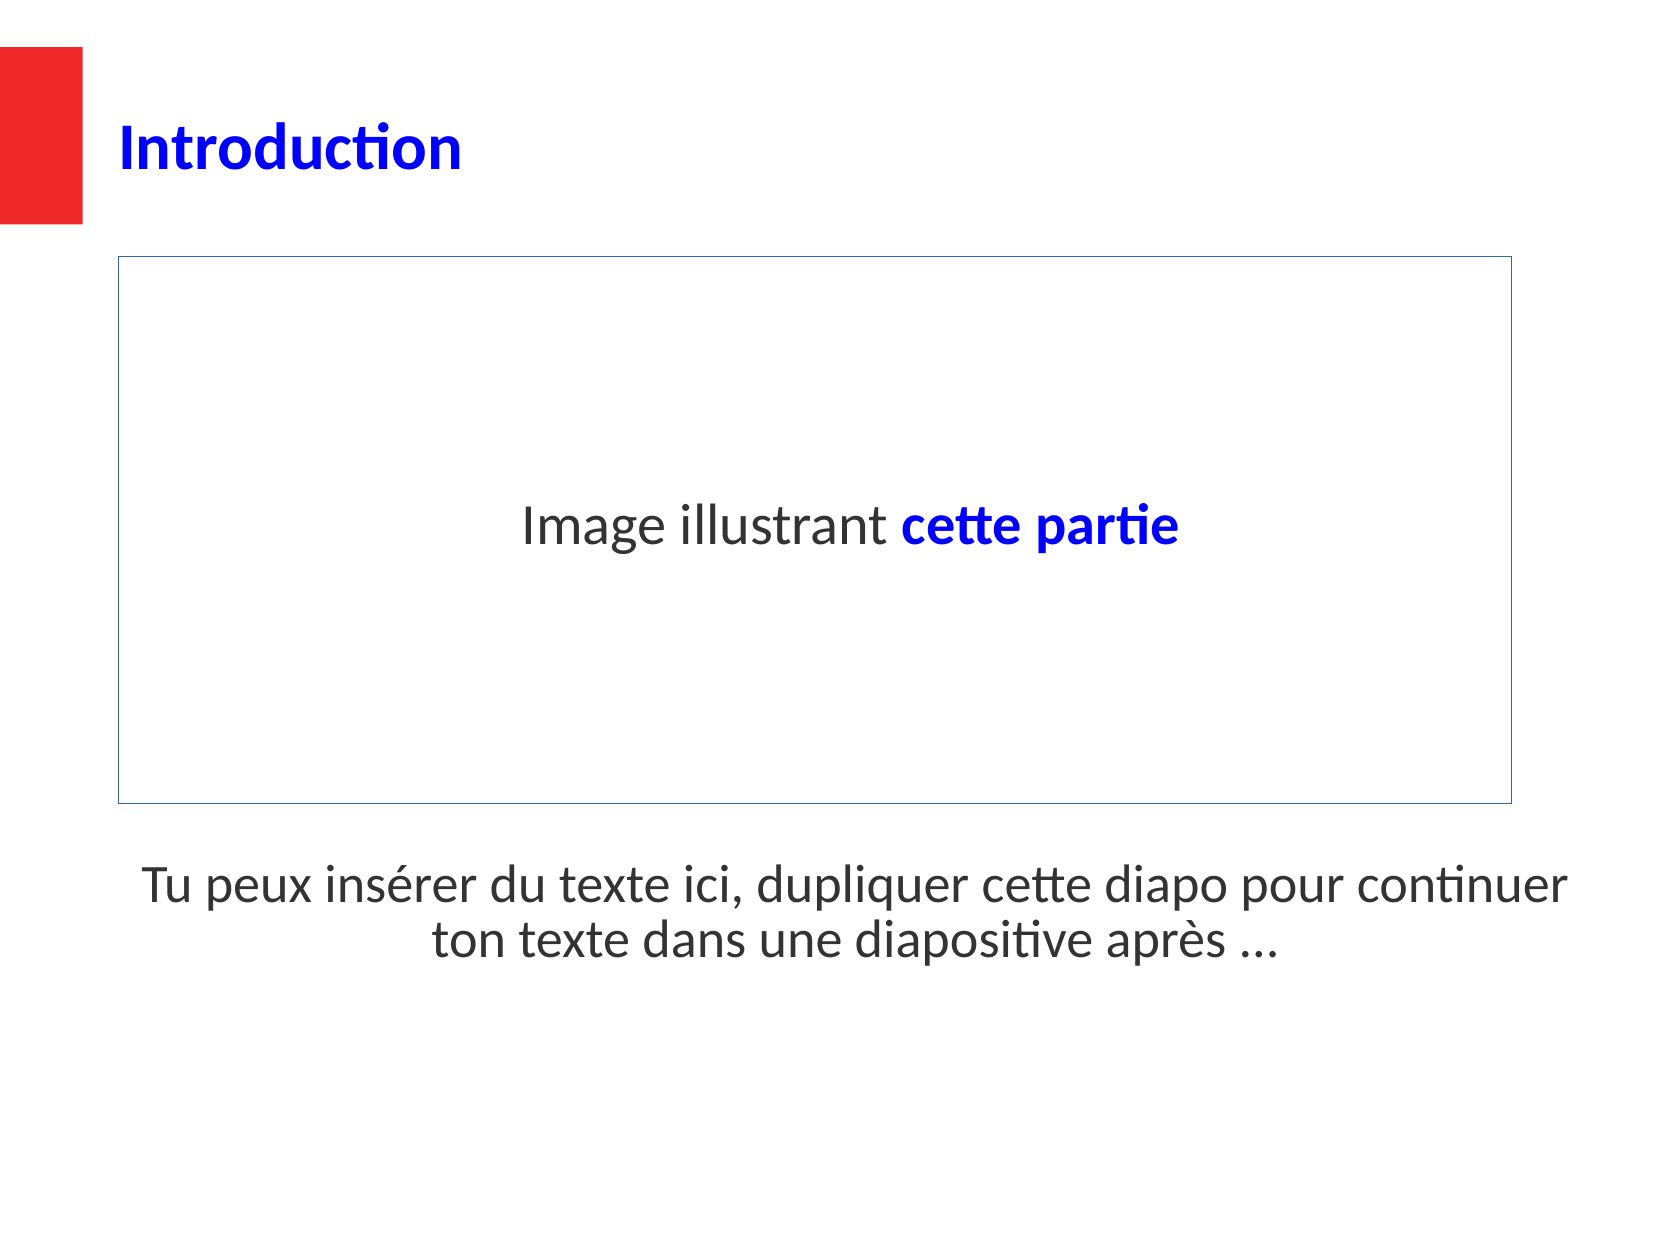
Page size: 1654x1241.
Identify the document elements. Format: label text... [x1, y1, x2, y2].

list Image illustrant cette partie [118, 256, 1512, 804]
list Tu peux insérer du texte ici, dupliquer cette diapo pour continuer ton texte dans une diapositive après ... [47, 862, 1595, 1075]
title Introduction [118, 49, 1571, 257]
